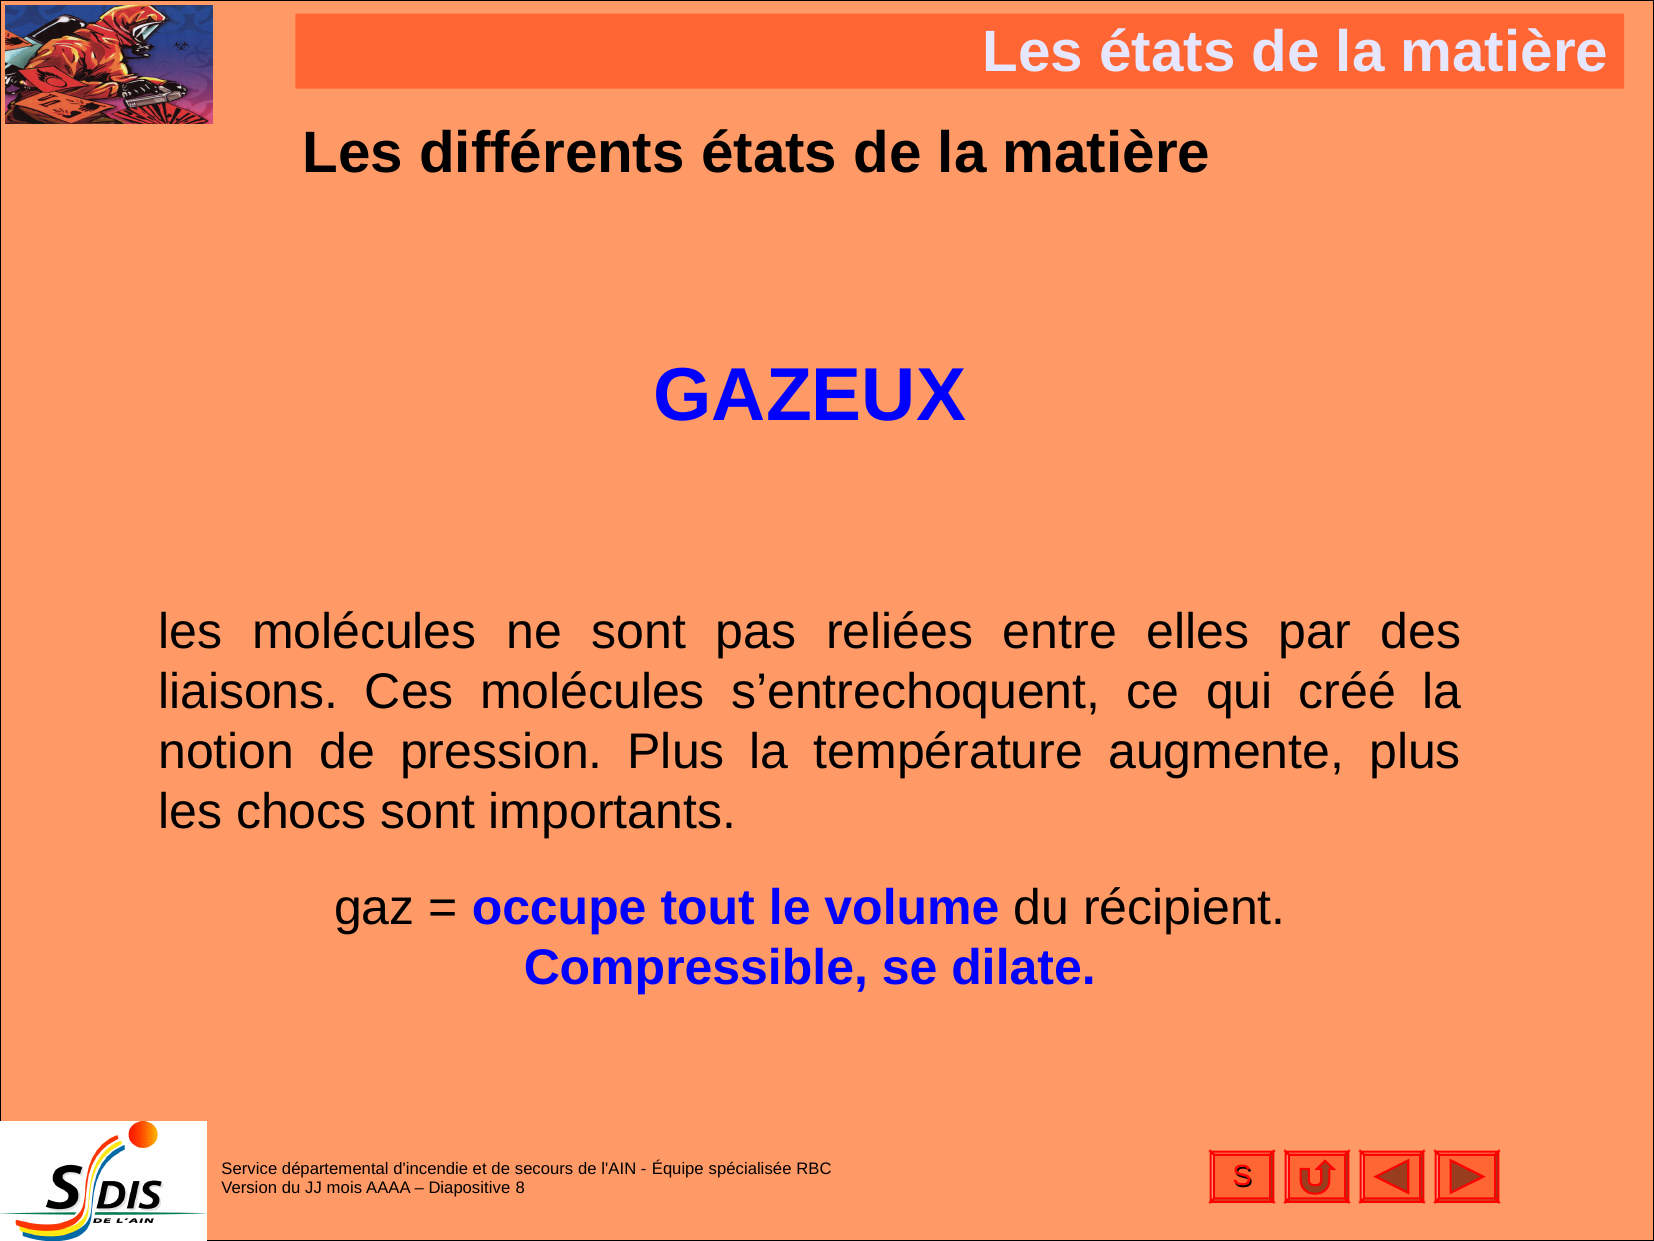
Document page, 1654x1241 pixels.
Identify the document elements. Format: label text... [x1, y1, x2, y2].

picture [0, 1121, 207, 1241]
picture [5, 5, 213, 124]
text_box Les états de la matière [295, 13, 1625, 89]
text_box Les différents états de la matière [287, 112, 1227, 193]
text_box GAZEUX les molécules ne sont pas reliées entre elles par des liaisons. Ces molécules s’entrechoquent, ce qui créé la notion de pression. Plus la température augmente, plus les chocs sont importants. gaz = occupe tout le volume du récipient. Compressible, se dilate. [143, 337, 1477, 1003]
